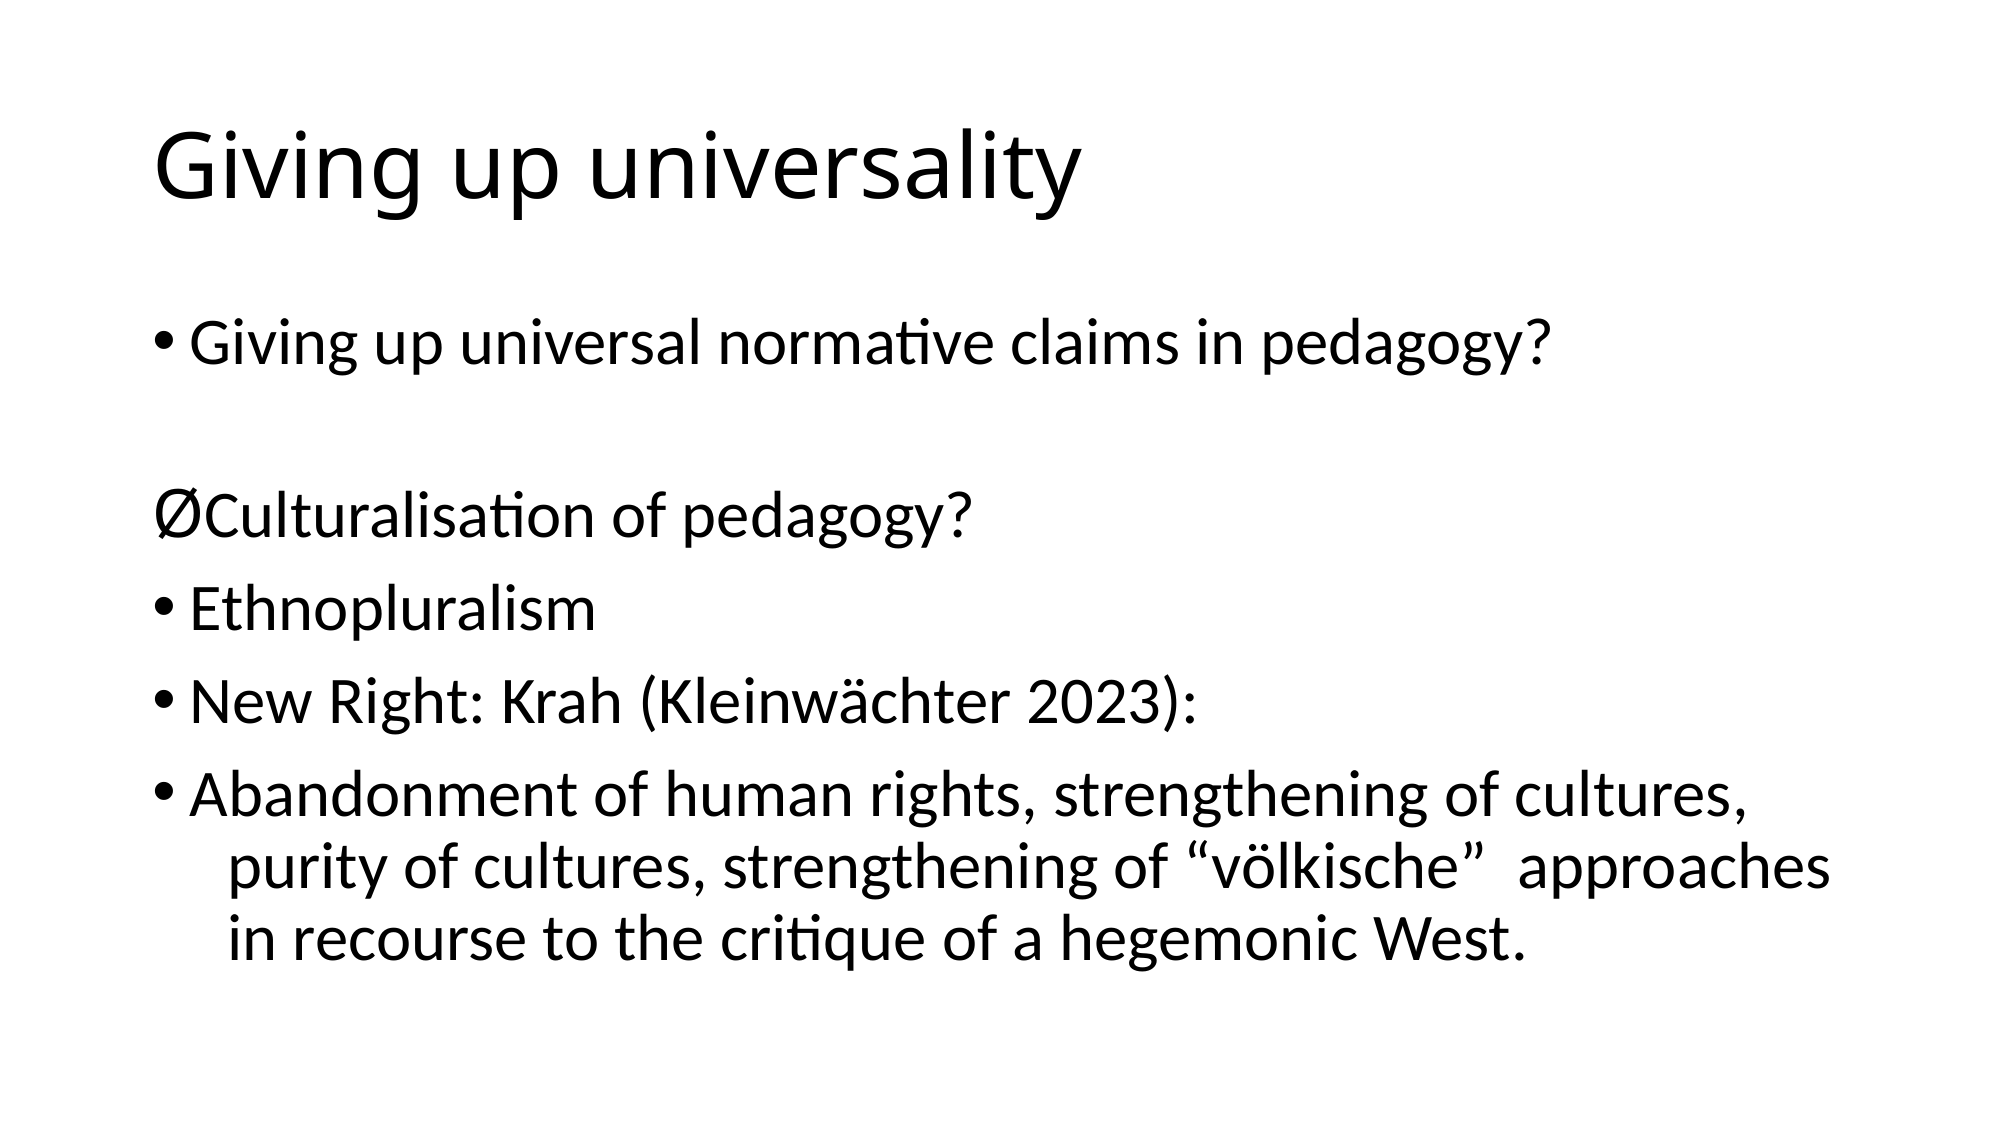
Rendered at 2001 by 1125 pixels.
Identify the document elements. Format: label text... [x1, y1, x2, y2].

title Giving up universality [137, 59, 1863, 278]
list Giving up universal normative claims in pedagogy? Culturalisation of pedagogy? Ethnopluralism New Right: Krah (Kleinwächter 2023): Abandonment of human rights, strengthening of cultures, purity of cultures, strengthening of “völkische” approaches in recourse to the critique of a hegemonic West. [137, 299, 1863, 1014]
